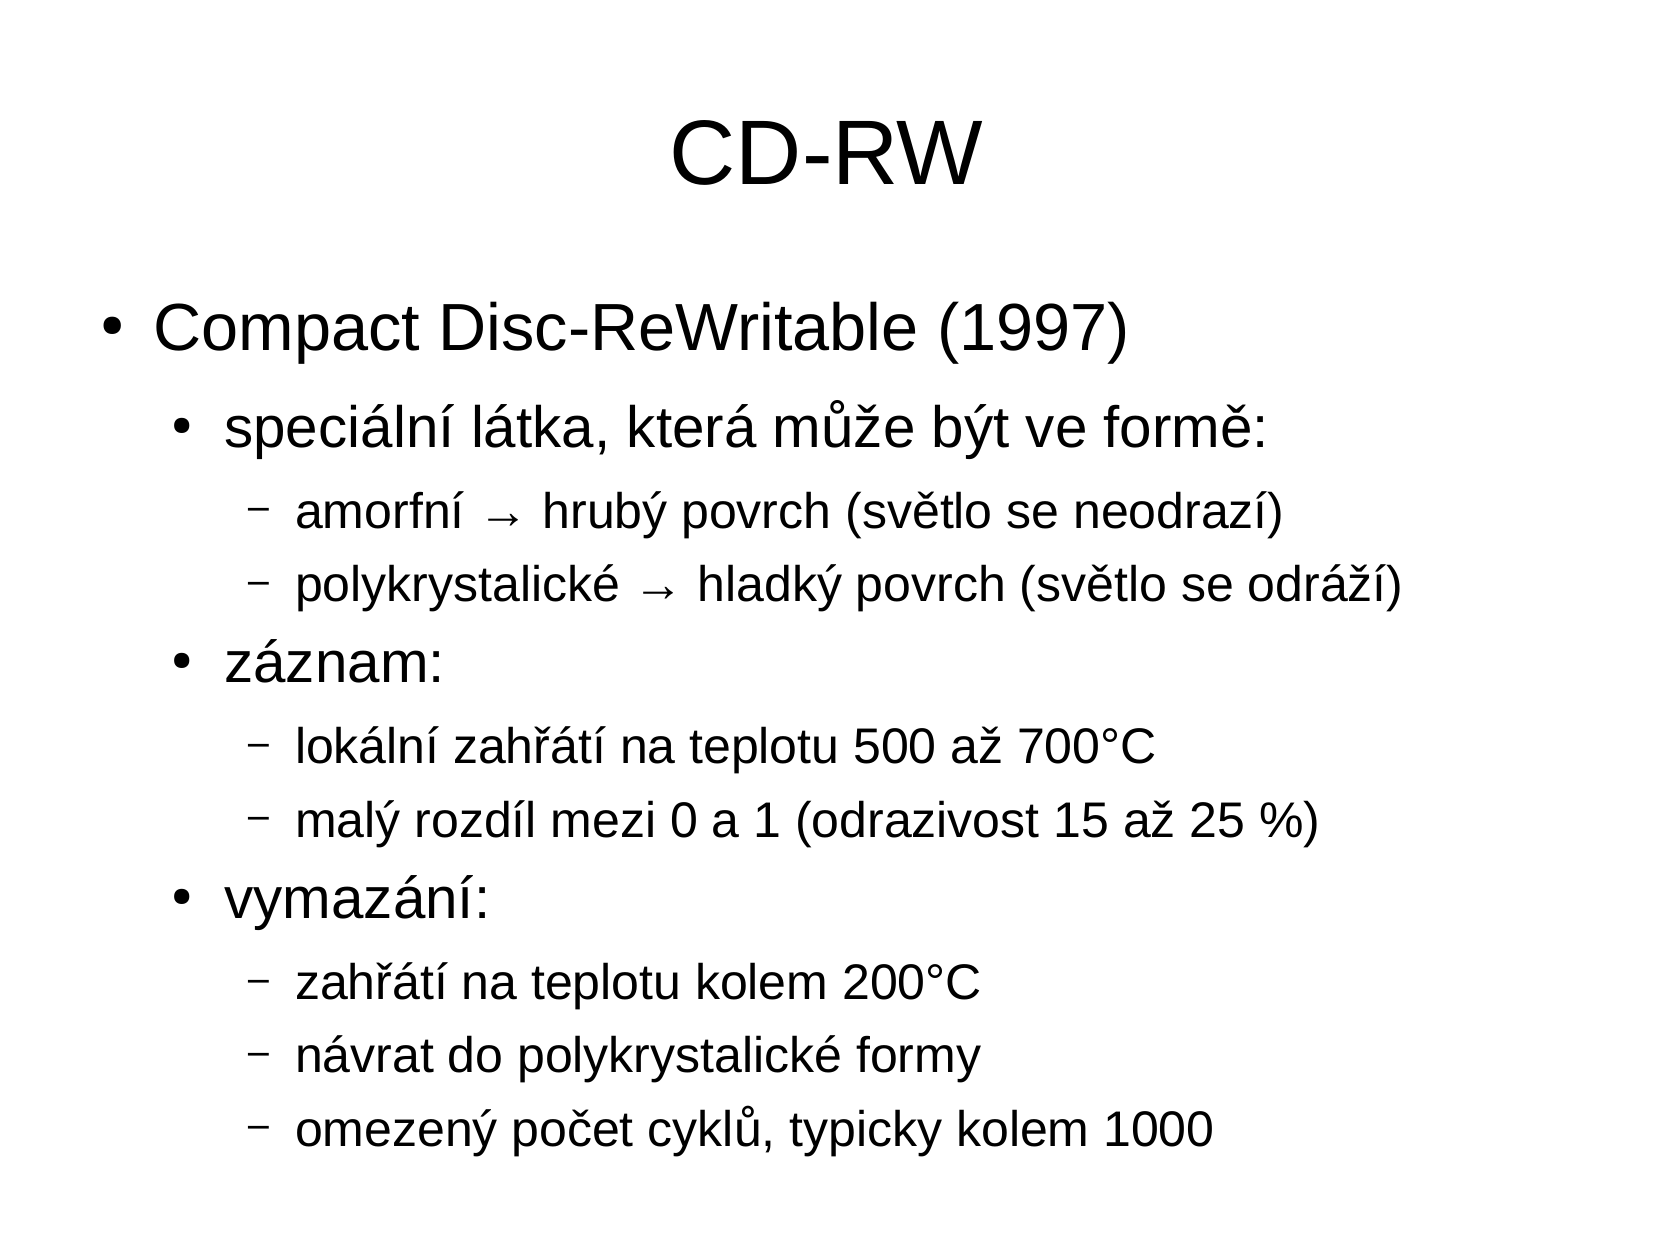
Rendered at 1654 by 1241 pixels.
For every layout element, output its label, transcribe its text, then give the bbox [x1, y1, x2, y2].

list Compact Disc-ReWritable (1997) speciální látka, která může být ve formě: amorfní → hrubý povrch (světlo se neodrazí) polykrystalické → hladký povrch (světlo se odráží) záznam: lokální zahřátí na teplotu 500 až 700°C malý rozdíl mezi 0 a 1 (odrazivost 15 až 25 %) vymazání: zahřátí na teplotu kolem 200°C návrat do polykrystalické formy omezený počet cyklů, typicky kolem 1000 [82, 290, 1571, 1094]
title CD-RW [82, 56, 1571, 250]
